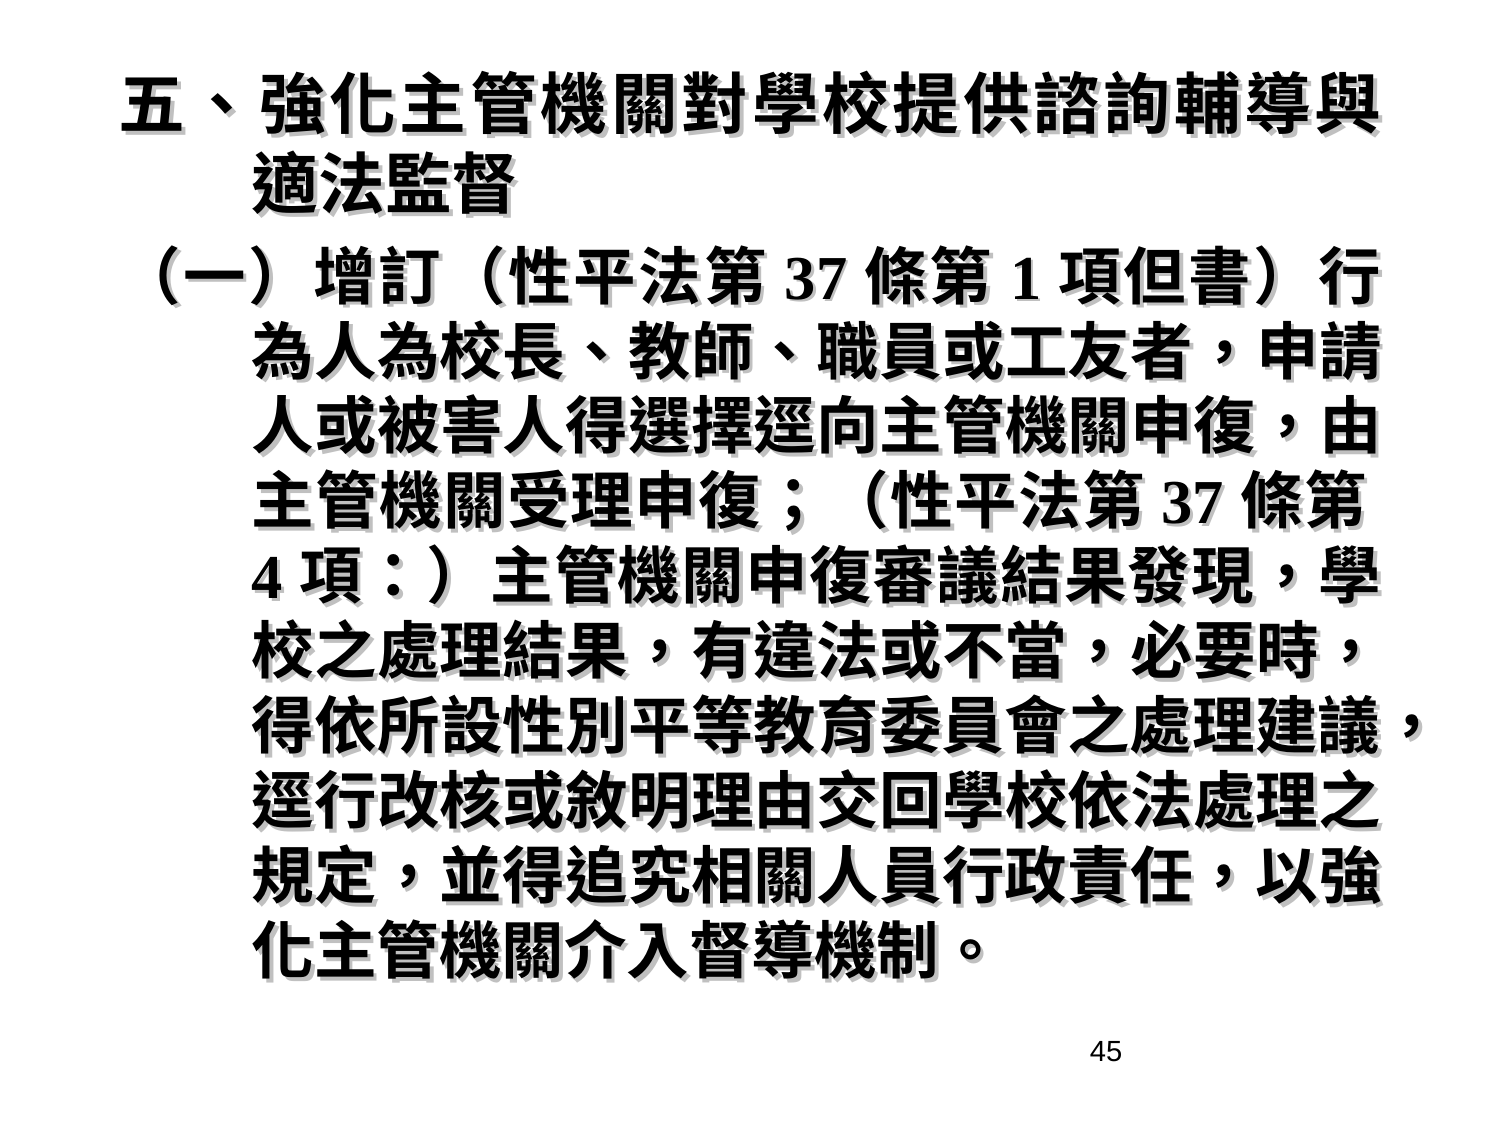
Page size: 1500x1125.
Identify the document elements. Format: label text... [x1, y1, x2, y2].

text_box [1074, 1024, 1426, 1103]
text_box 五、強化主管機關對學校提供諮詢輔導與適法監督 （一）增訂（性平法第37條第1項但書）行為人為校長、教師、職員或工友者，申請人或被害人得選擇逕向主管機關申復，由主管機關受理申復；（性平法第37條第4項：）主管機關申復審議結果發現，學校之處理結果，有違法或不當，必要時，得依所設性別平等教育委員會之處理建議，逕行改核或敘明理由交回學校依法處理之規定，並得追究相關人員行政責任，以強化主管機關介入督導機制。 [103, 55, 1397, 1125]
